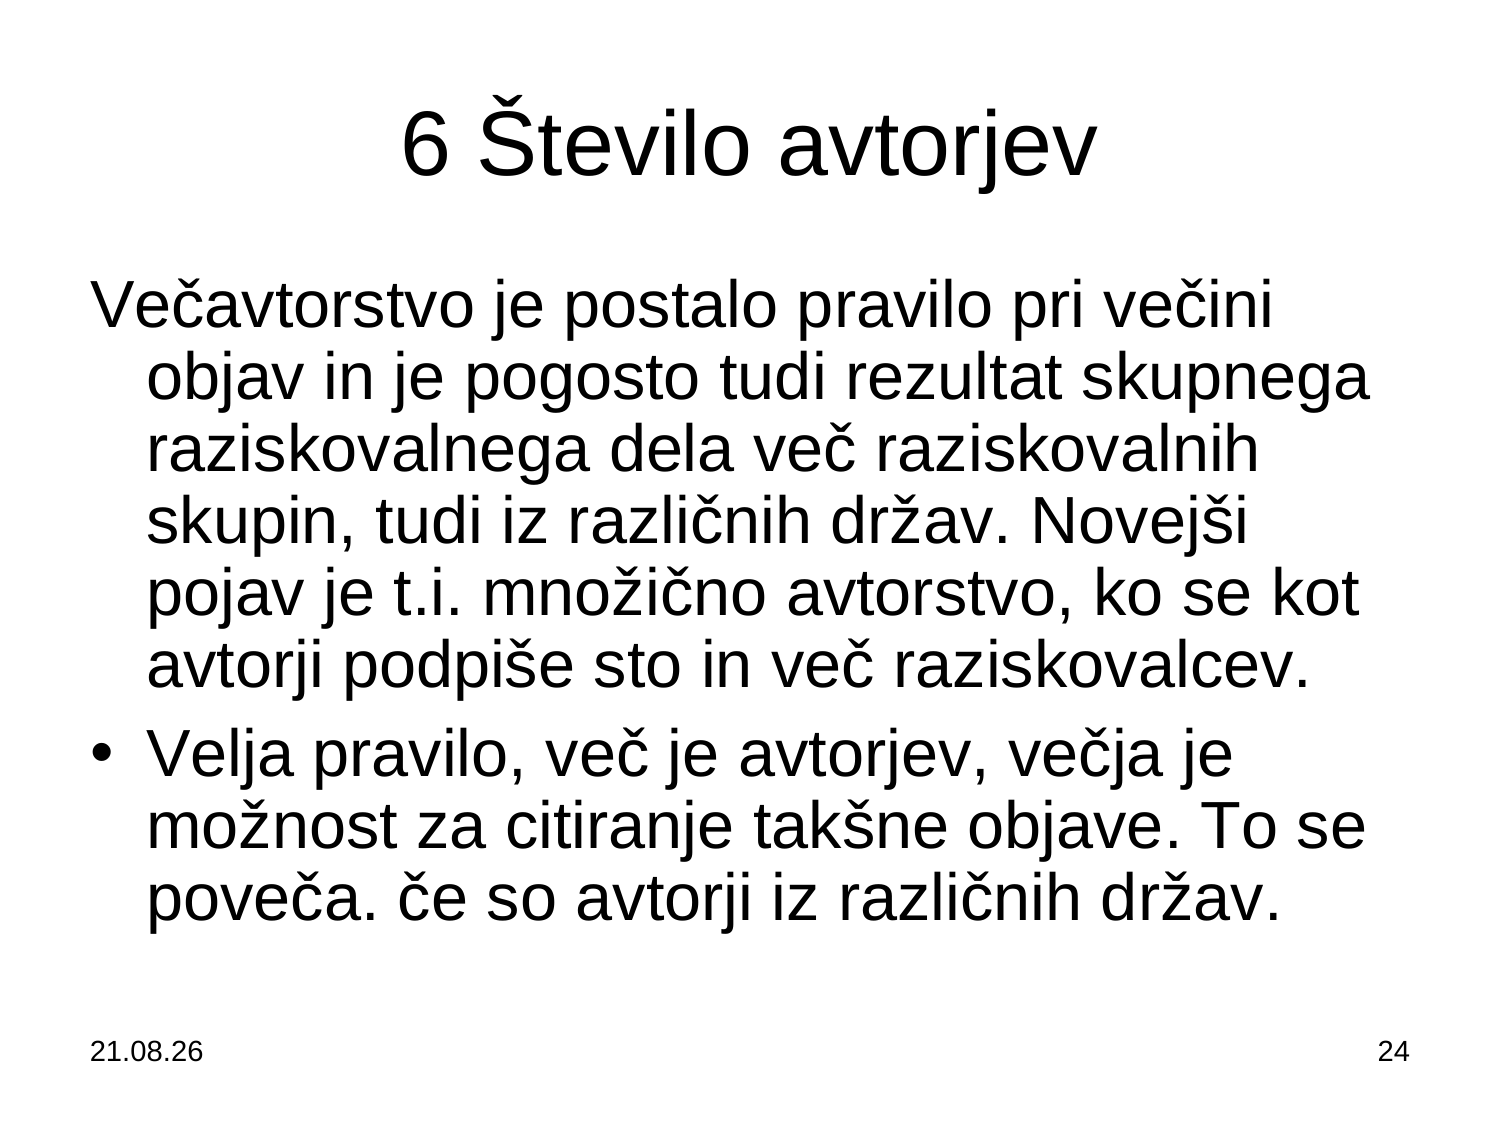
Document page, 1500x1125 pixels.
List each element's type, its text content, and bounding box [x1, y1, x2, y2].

text_box 05.11.14 [74, 1024, 426, 1103]
list Večavtorstvo je postalo pravilo pri večini objav in je pogosto tudi rezultat skupnega raziskovalnega dela več raziskovalnih skupin, tudi iz različnih držav. Novejši pojav je t.i. množično avtorstvo, ko se kot avtorji podpiše sto in več raziskovalcev. Velja pravilo, več je avtorjev, večja je možnost za citiranje takšne objave. To se poveča. če so avtorji iz različnih držav. [75, 262, 1426, 1006]
text_box <number> [1074, 1024, 1426, 1103]
title 6 Število avtorjev [75, 45, 1426, 233]
